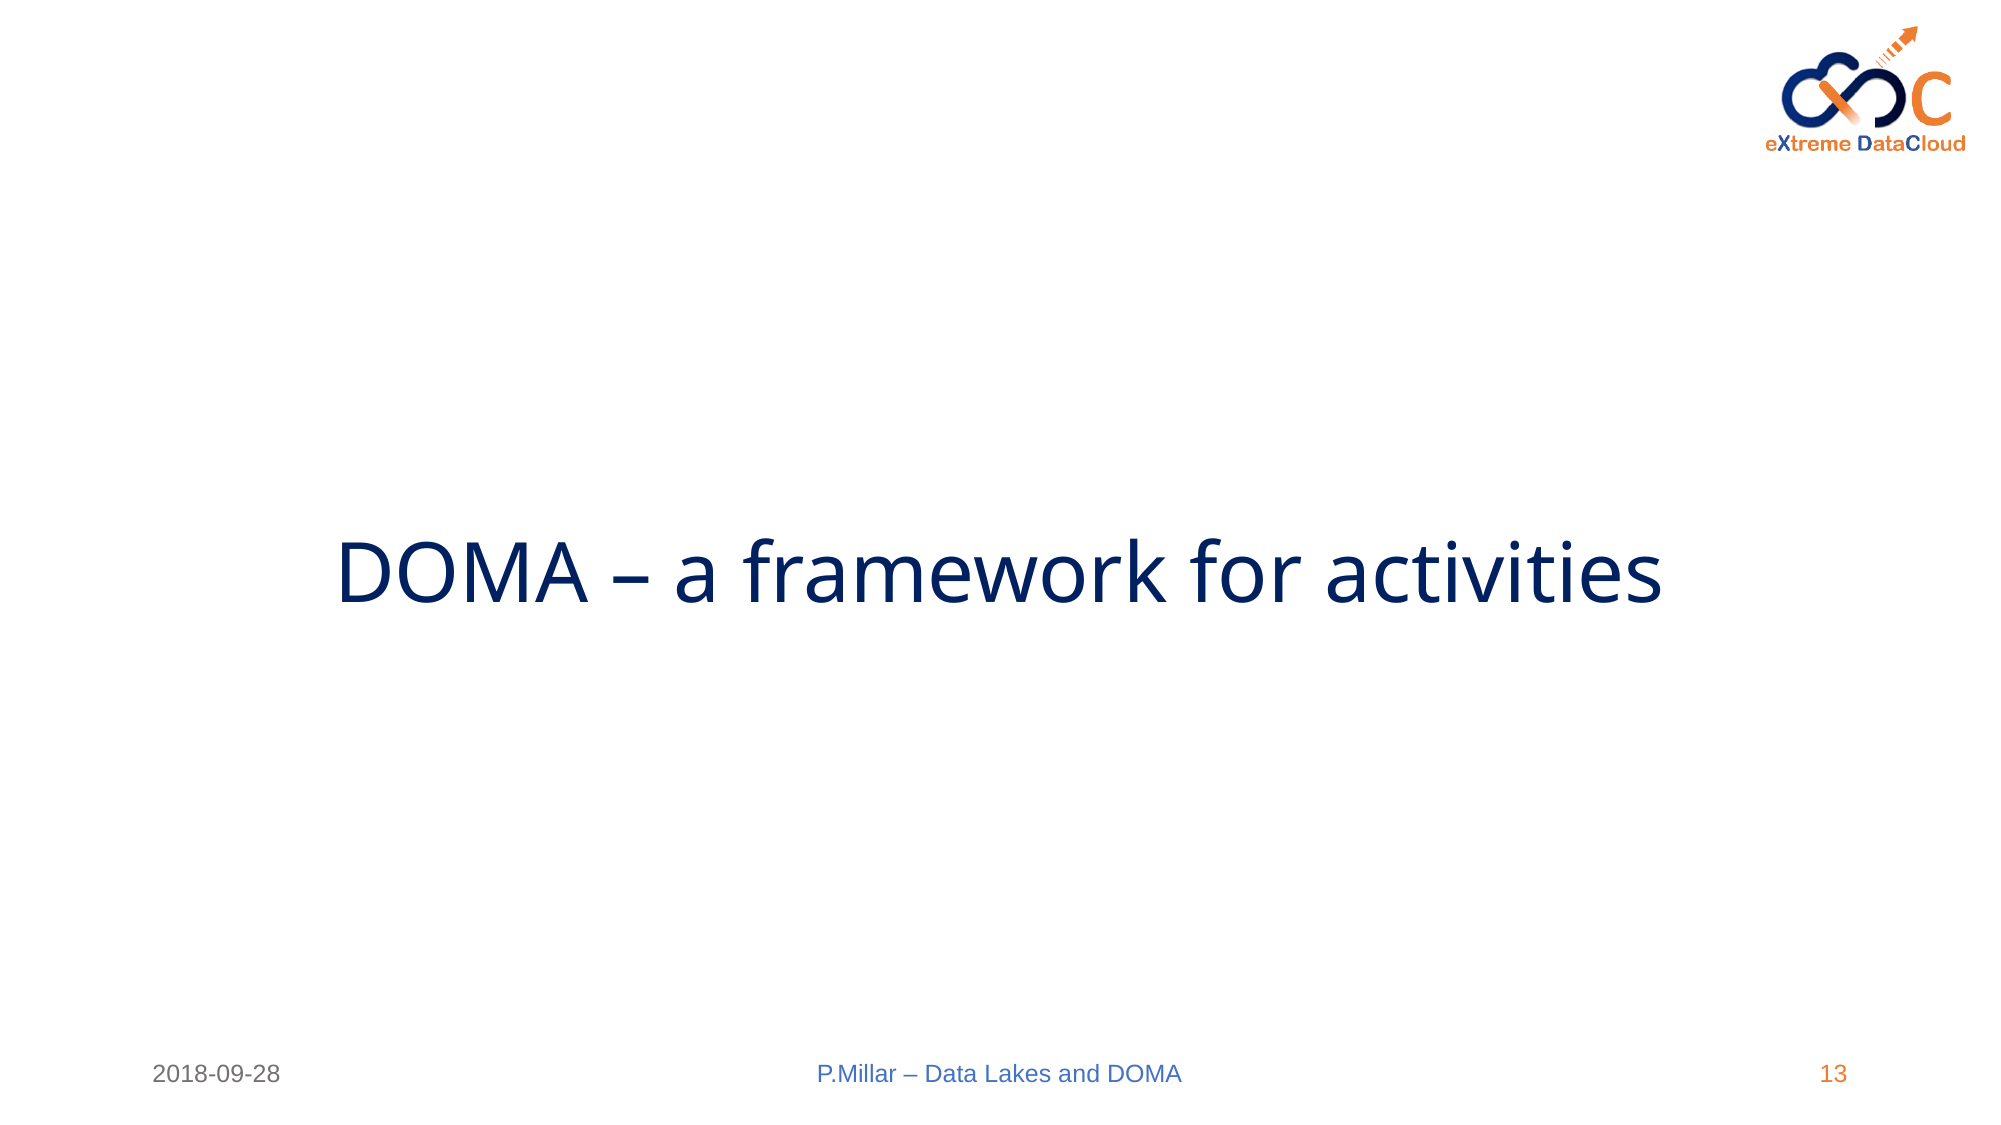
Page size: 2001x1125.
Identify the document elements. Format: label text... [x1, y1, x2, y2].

picture [1740, 18, 1985, 170]
slide_number <number> [1412, 1042, 1863, 1103]
title DOMA – a framework for activities [180, 502, 1820, 637]
footer P.Millar – Data Lakes and DOMA [662, 1042, 1338, 1103]
slide_number 2018-09-28 [137, 1042, 588, 1103]
